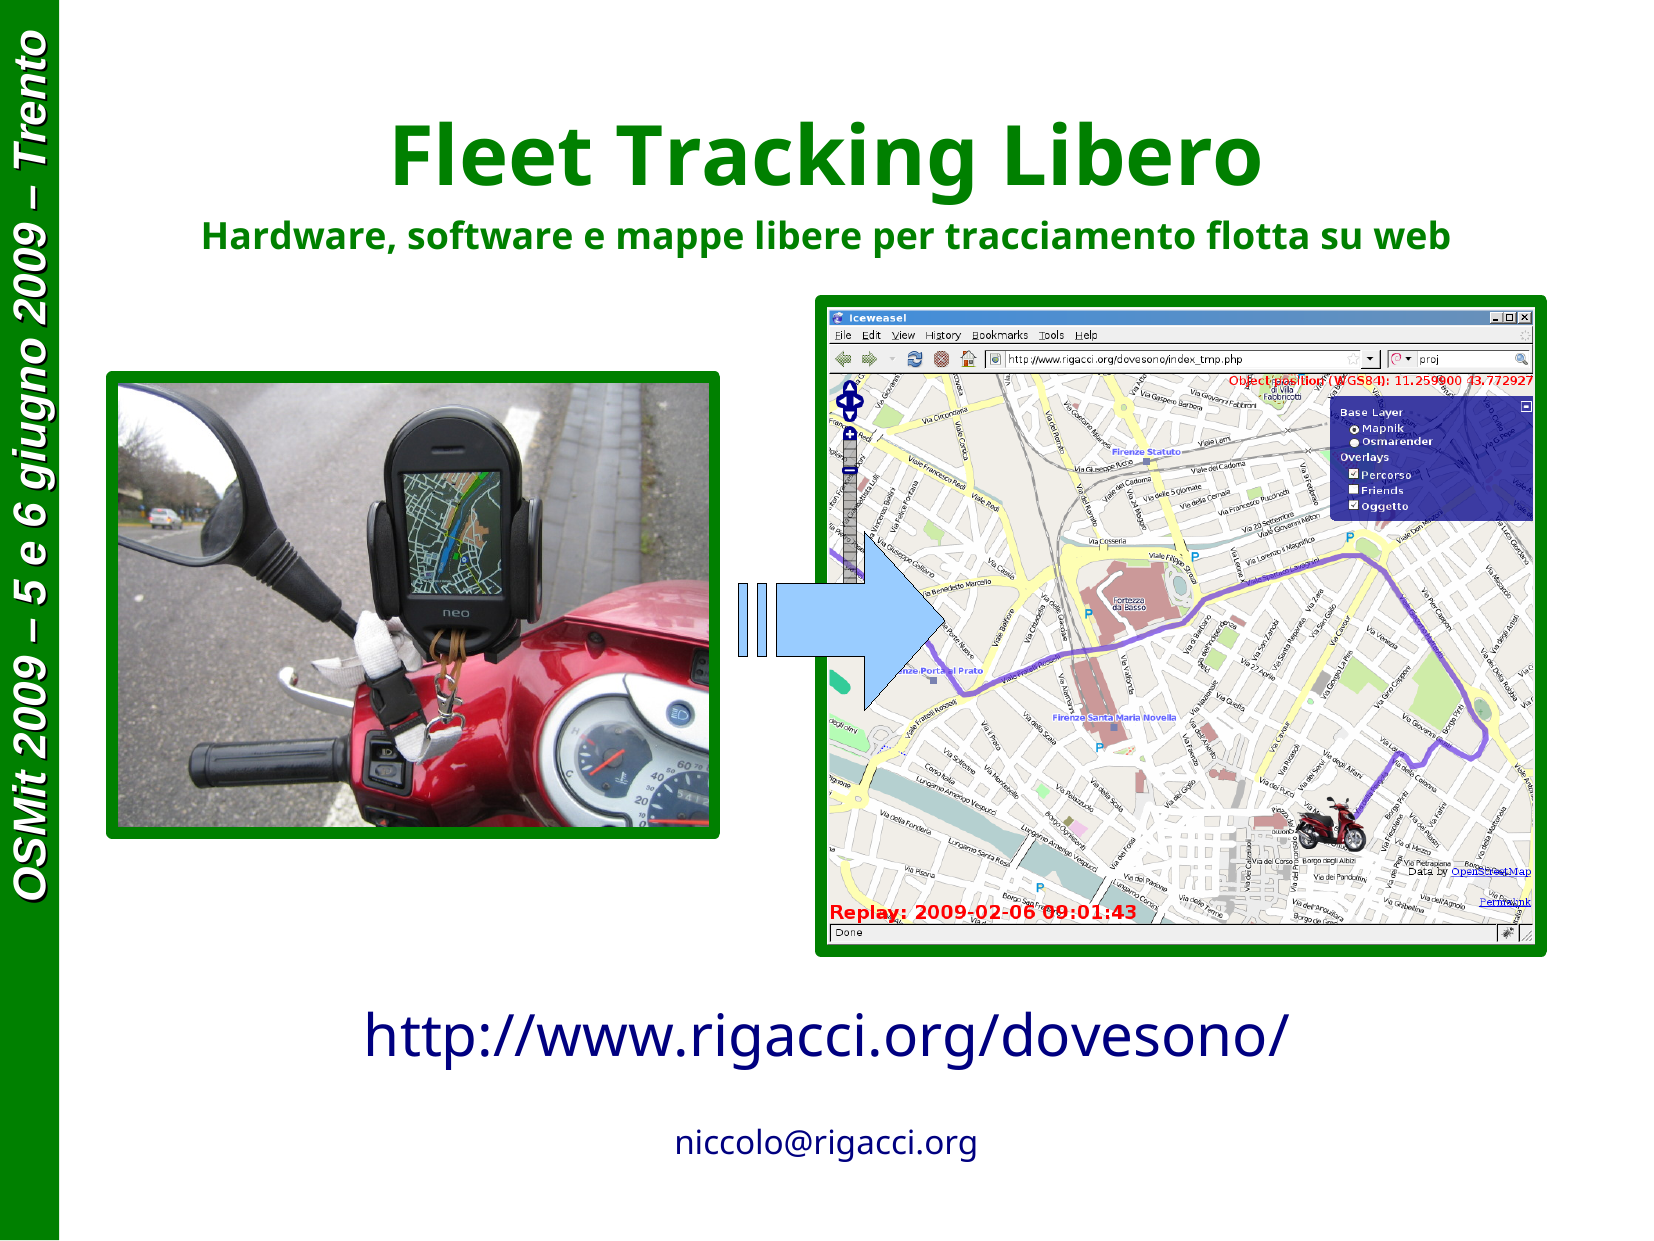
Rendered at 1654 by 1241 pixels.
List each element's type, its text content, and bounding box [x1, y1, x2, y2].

text_box http://www.rigacci.org/dovesono/ niccolo@rigacci.org [0, 986, 1654, 1147]
text_box Fleet Tracking Libero Hardware, software e mappe libere per tracciamento flotta su web [0, 88, 1654, 244]
text_box [738, 583, 748, 657]
picture [826, 307, 1536, 945]
picture [118, 383, 709, 827]
text_box [757, 583, 767, 657]
text_box [776, 531, 945, 711]
